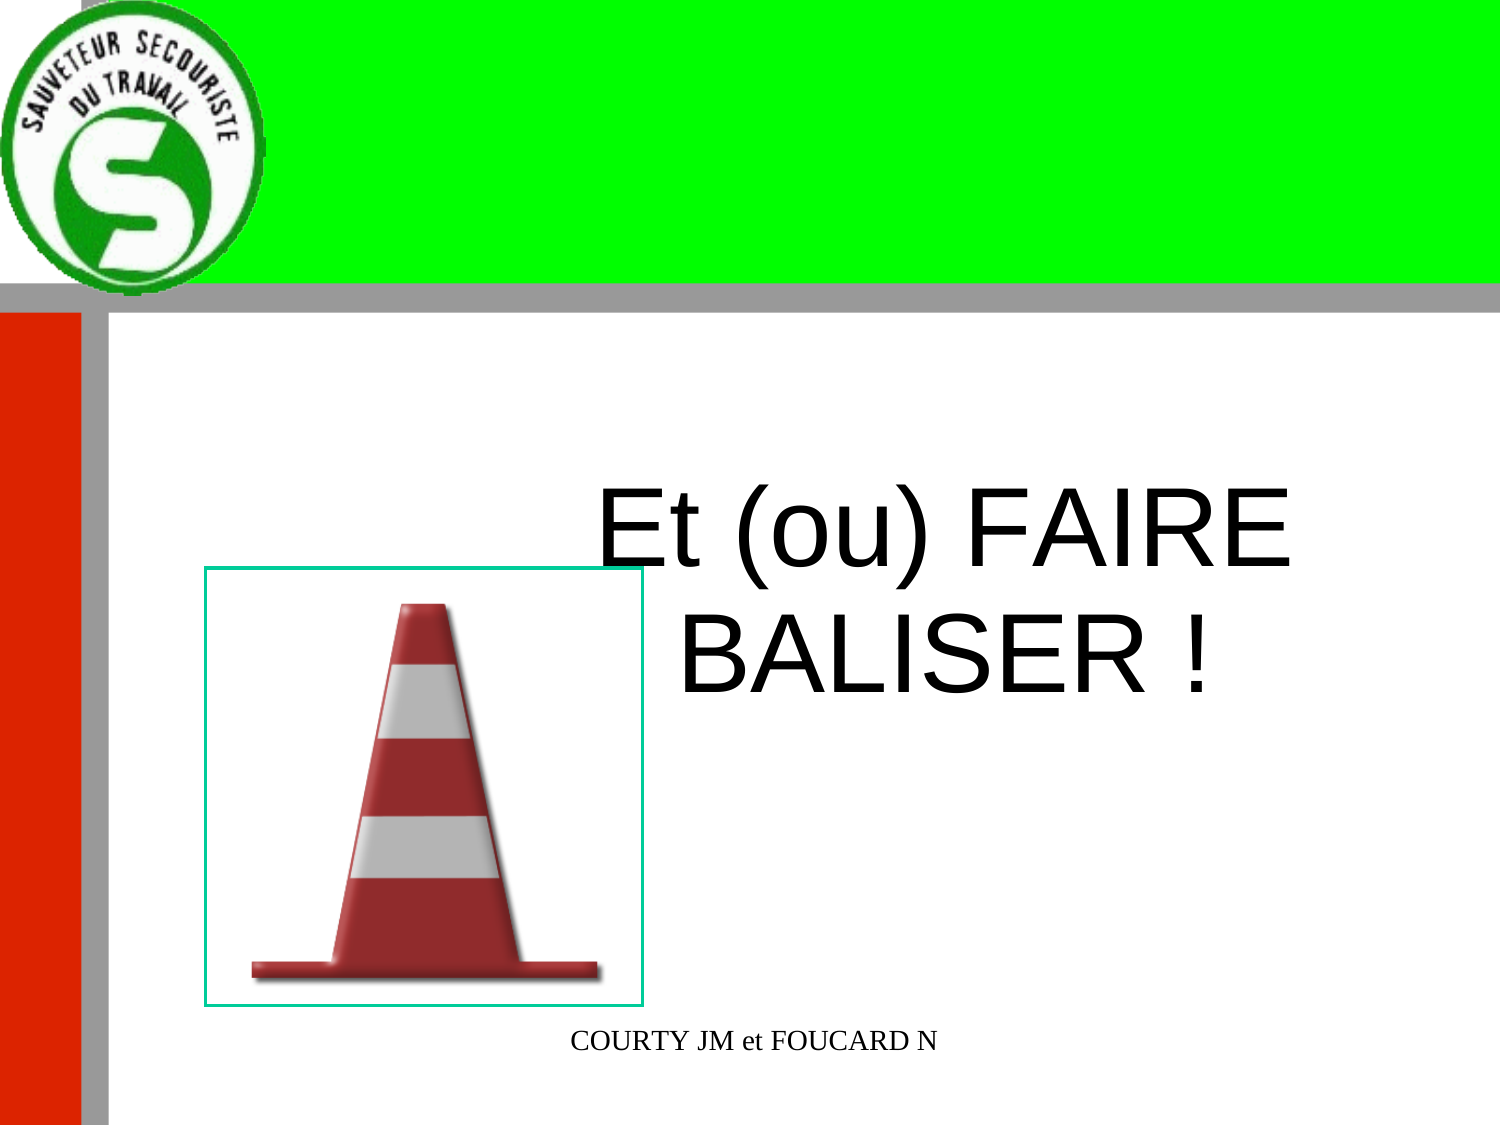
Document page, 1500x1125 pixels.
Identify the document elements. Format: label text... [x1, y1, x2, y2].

picture [206, 569, 642, 1004]
title Et (ou) FAIRE BALISER ! [442, 324, 1447, 857]
picture [0, 0, 266, 296]
